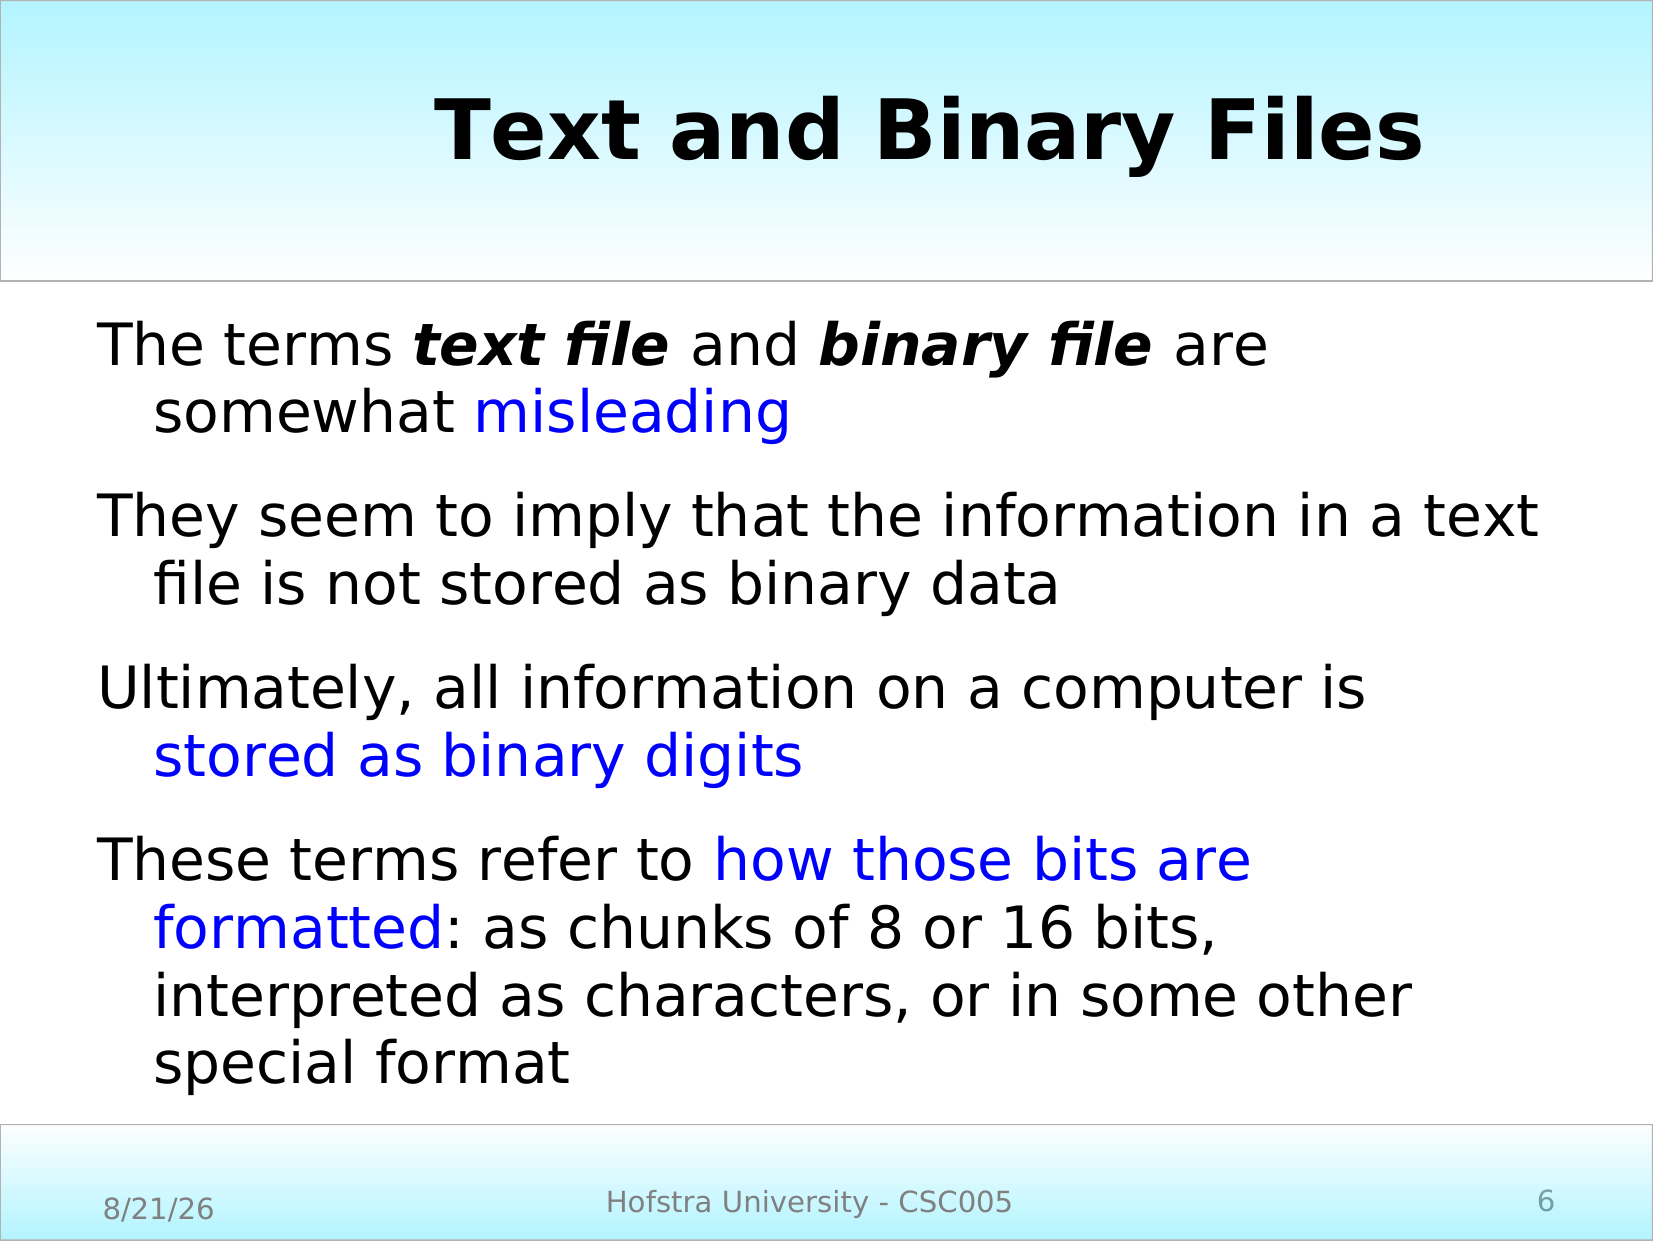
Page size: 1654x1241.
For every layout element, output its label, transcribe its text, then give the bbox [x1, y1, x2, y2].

list The terms text file and binary file are somewhat misleading They seem to imply that the information in a text file is not stored as binary data Ultimately, all information on a computer is stored as binary digits These terms refer to how those bits are formatted: as chunks of 8 or 16 bits, interpreted as characters, or in some other special format [82, 303, 1571, 1213]
title Text and Binary Files [247, 27, 1612, 235]
